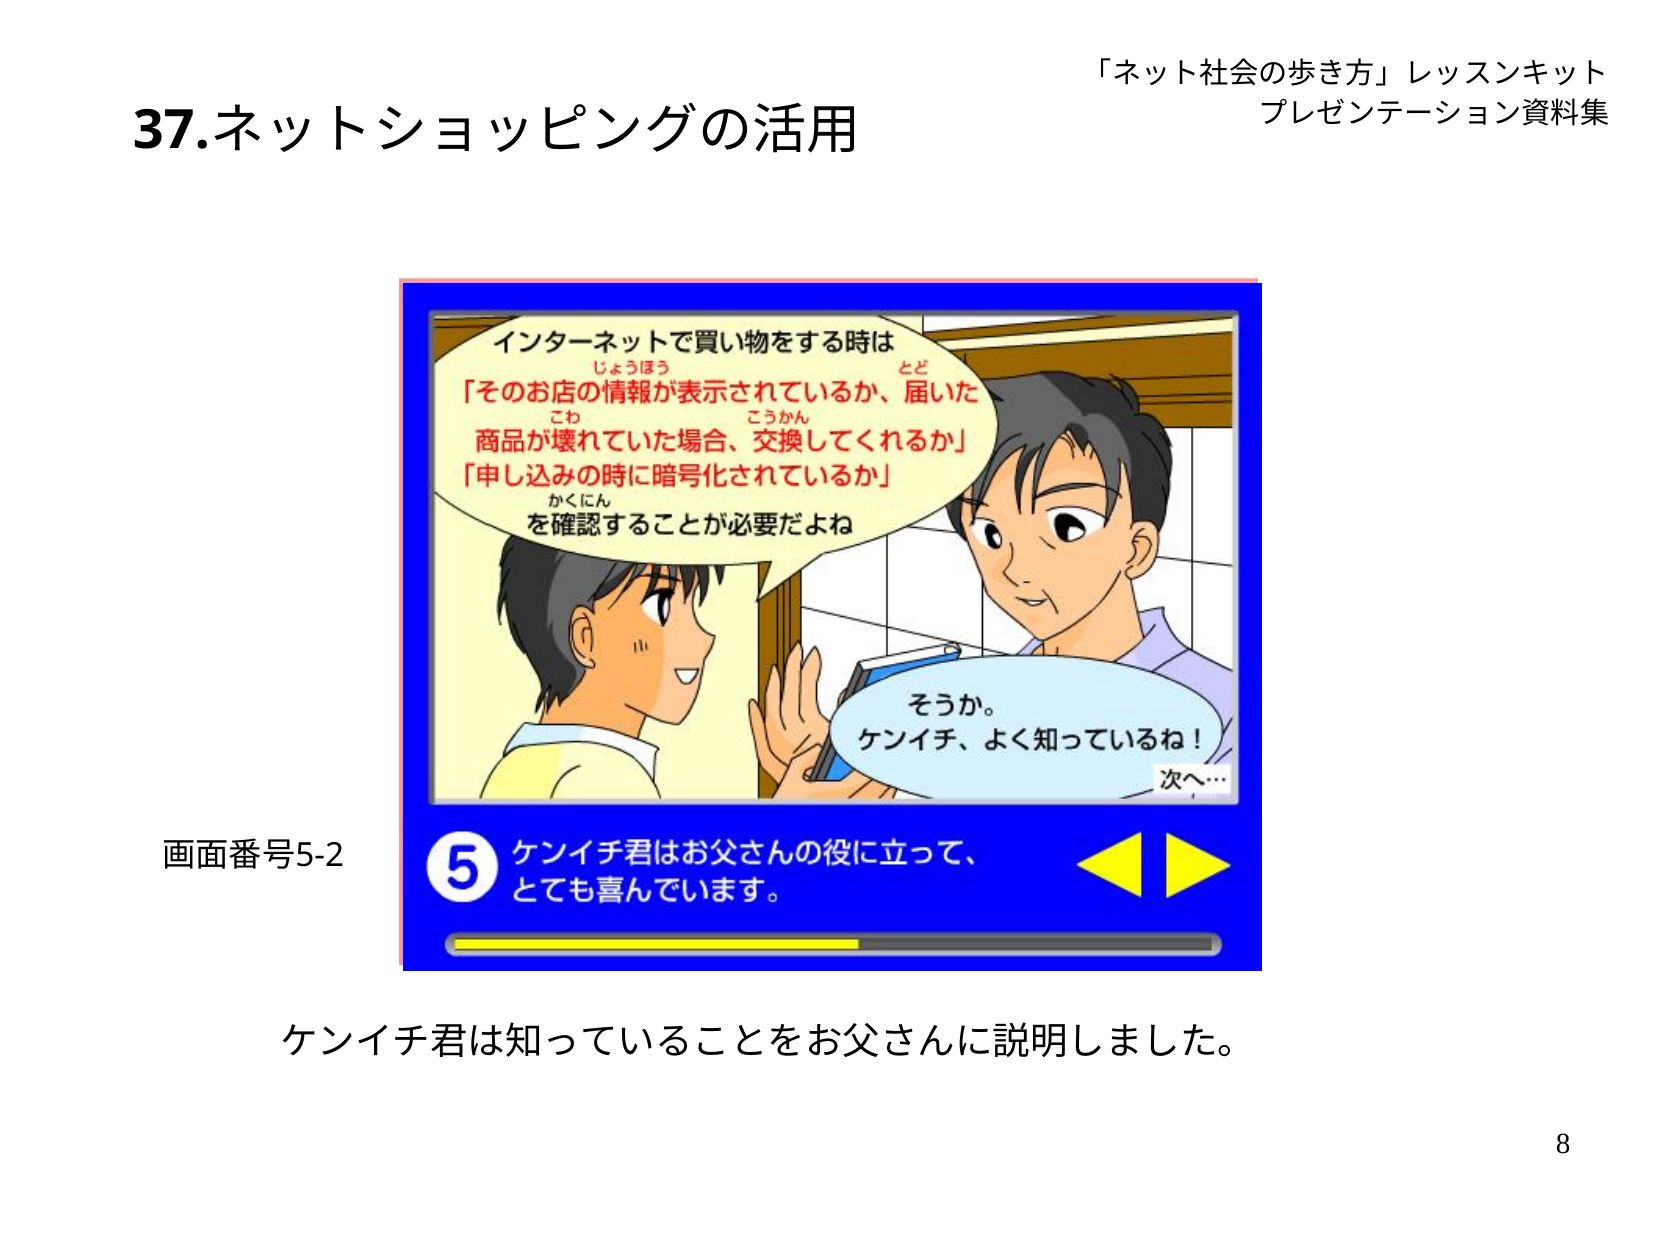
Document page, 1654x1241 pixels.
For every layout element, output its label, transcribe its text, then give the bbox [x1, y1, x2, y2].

text_box 37.ネットショッピングの活用 [118, 88, 1241, 169]
text_box ケンイチ君は知っていることをお父さんに説明しました。 [265, 1003, 1447, 1074]
text_box 「ネット社会の歩き方」レッスンキット プレゼンテーション資料集 [1062, 44, 1625, 139]
picture [399, 277, 1262, 971]
text_box 画面番号5-2 [147, 826, 384, 882]
